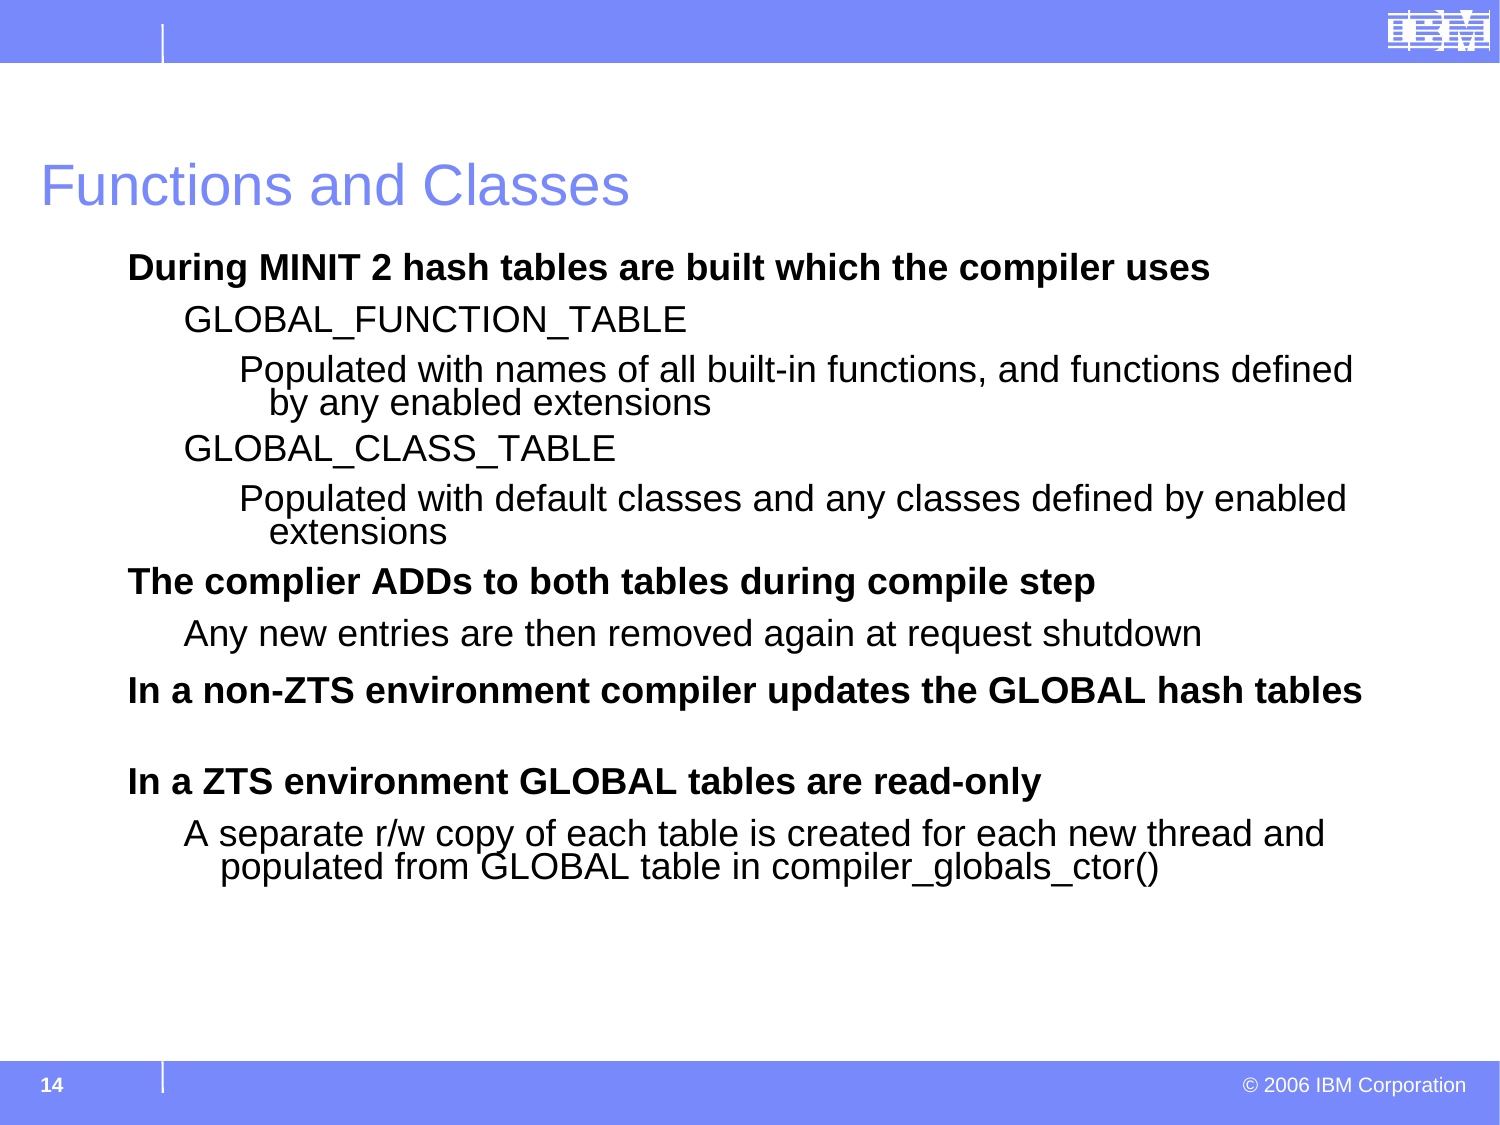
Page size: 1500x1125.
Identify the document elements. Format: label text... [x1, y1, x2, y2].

list During MINIT 2 hash tables are built which the compiler uses GLOBAL_FUNCTION_TABLE Populated with names of all built-in functions, and functions defined by any enabled extensions GLOBAL_CLASS_TABLE Populated with default classes and any classes defined by enabled extensions The complier ADDs to both tables during compile step Any new entries are then removed again at request shutdown In a non-ZTS environment compiler updates the GLOBAL hash tables In a ZTS environment GLOBAL tables are read-only A separate r/w copy of each table is created for each new thread and populated from GLOBAL table in compiler_globals_ctor()‏ [112, 245, 1388, 1125]
title Functions and Classes [25, 123, 1378, 225]
